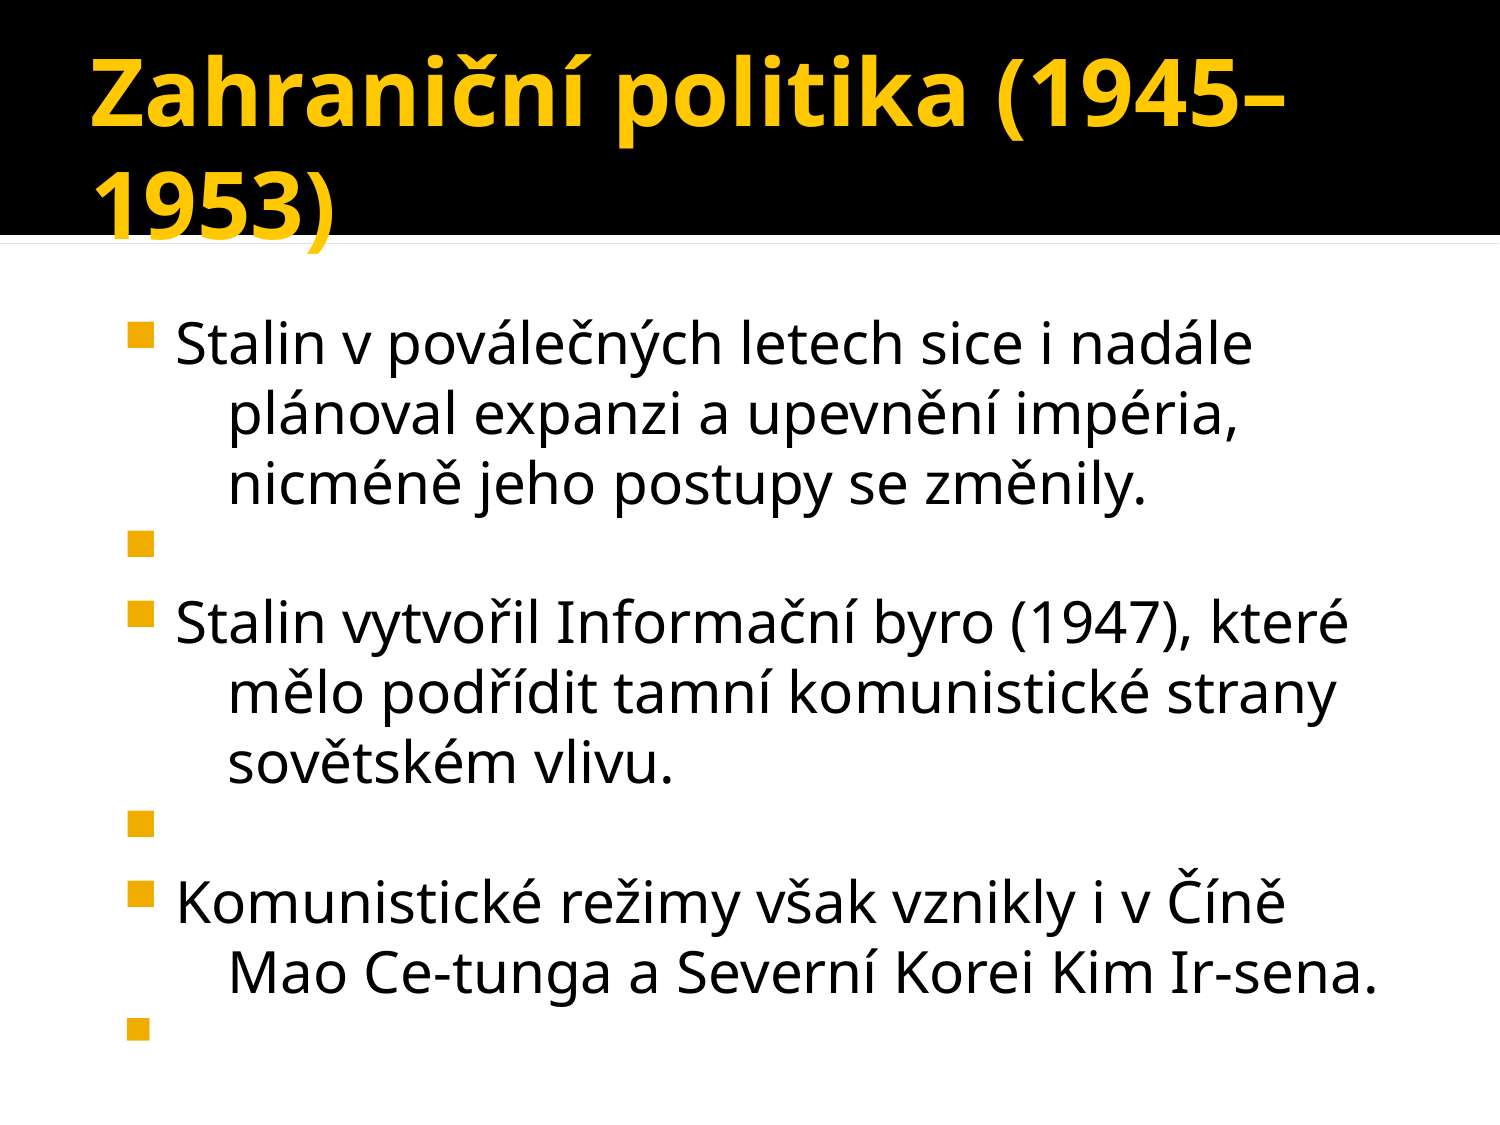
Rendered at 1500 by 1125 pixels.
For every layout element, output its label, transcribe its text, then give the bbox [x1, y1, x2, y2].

list Stalin v poválečných letech sice i nadále plánoval expanzi a upevnění impéria, nicméně jeho postupy se změnily. Stalin vytvořil Informační byro (1947), které mělo podřídit tamní komunistické strany sovětském vlivu. Komunistické režimy však vznikly i v Číně Mao Ce-tunga a Severní Korei Kim Ir-sena. [75, 291, 1426, 1051]
title Zahraniční politika (1945–1953) [75, 25, 1426, 232]
